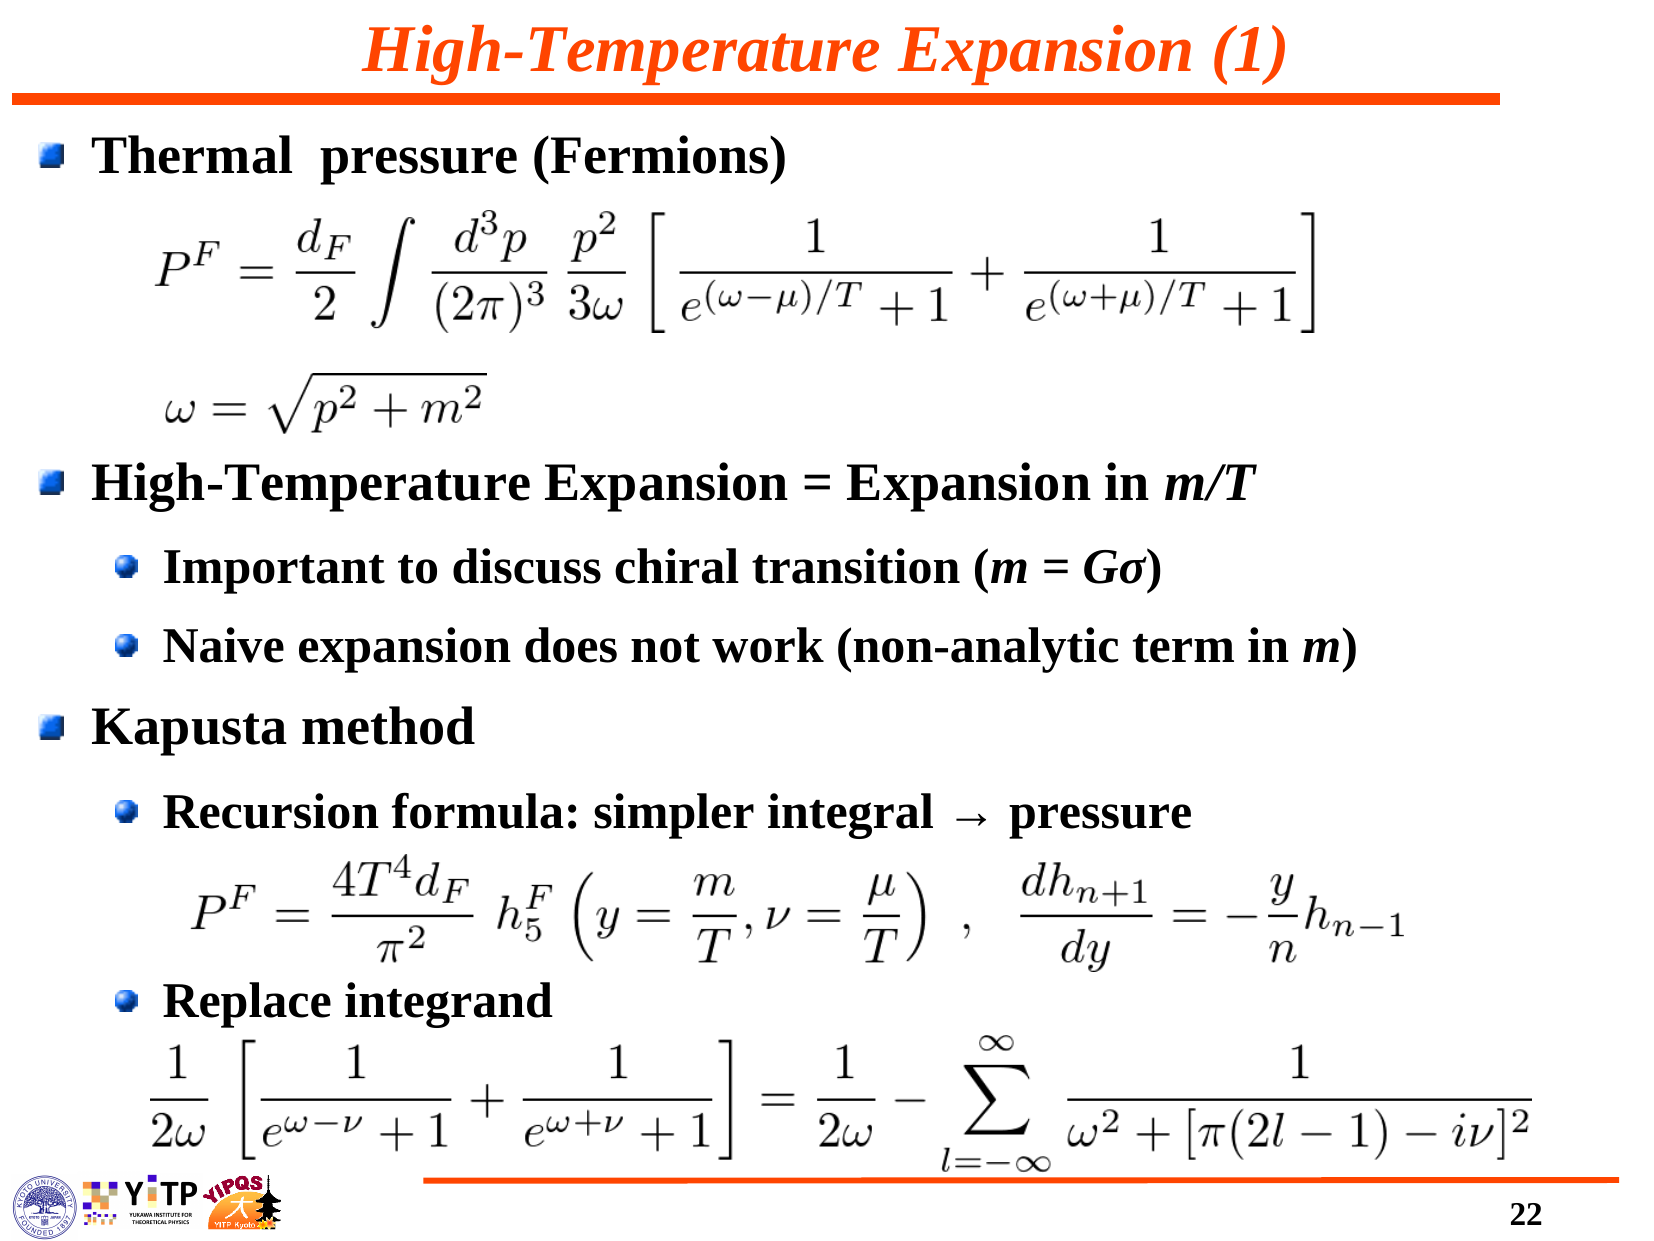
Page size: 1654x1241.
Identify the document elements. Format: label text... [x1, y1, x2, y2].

list Thermal pressure (Fermions) High-Temperature Expansion = Expansion in m/T Important to discuss chiral transition (m = Gσ) Naive expansion does not work (non-analytic term in m) Kapusta method Recursion formula: simpler integral → pressure Replace integrand [20, 124, 1621, 1137]
picture [11, 1035, 1532, 1241]
picture [154, 210, 1315, 333]
title High-Temperature Expansion (1) [0, 0, 1654, 99]
picture [190, 854, 1404, 973]
picture [165, 373, 487, 435]
